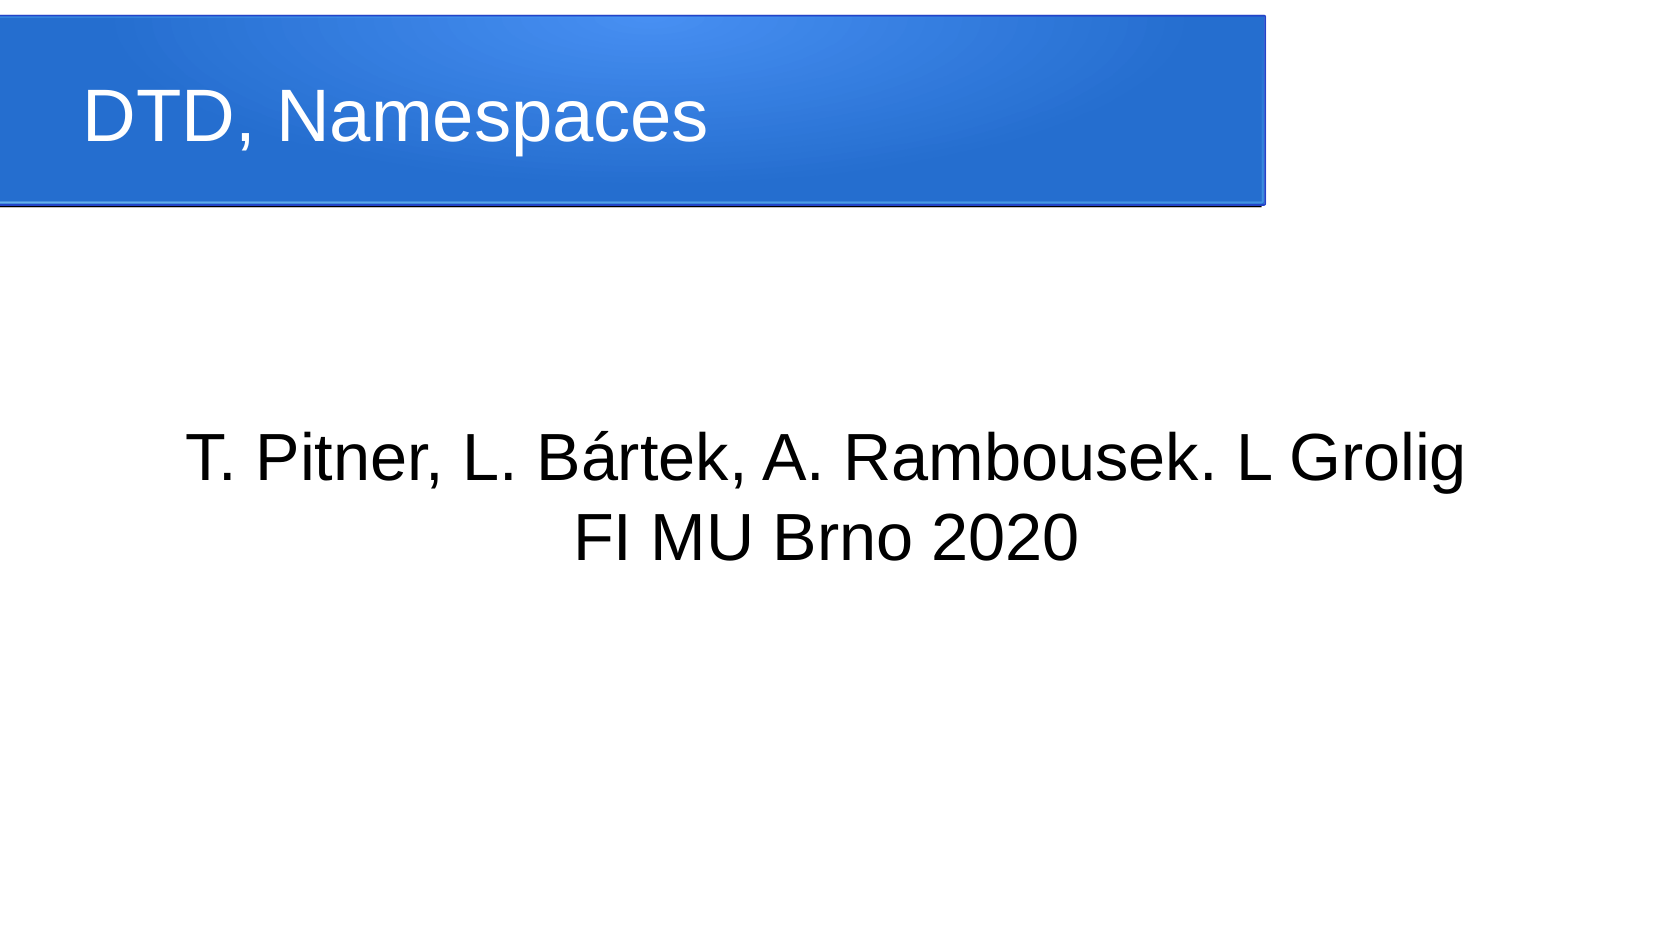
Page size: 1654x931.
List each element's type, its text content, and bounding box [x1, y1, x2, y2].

picture [0, 13, 1269, 211]
text_box T. Pitner, L. Bártek, A. Rambousek. L Grolig FI MU Brno 2020 [82, 224, 1571, 764]
text_box DTD, Namespaces [82, 35, 1235, 189]
